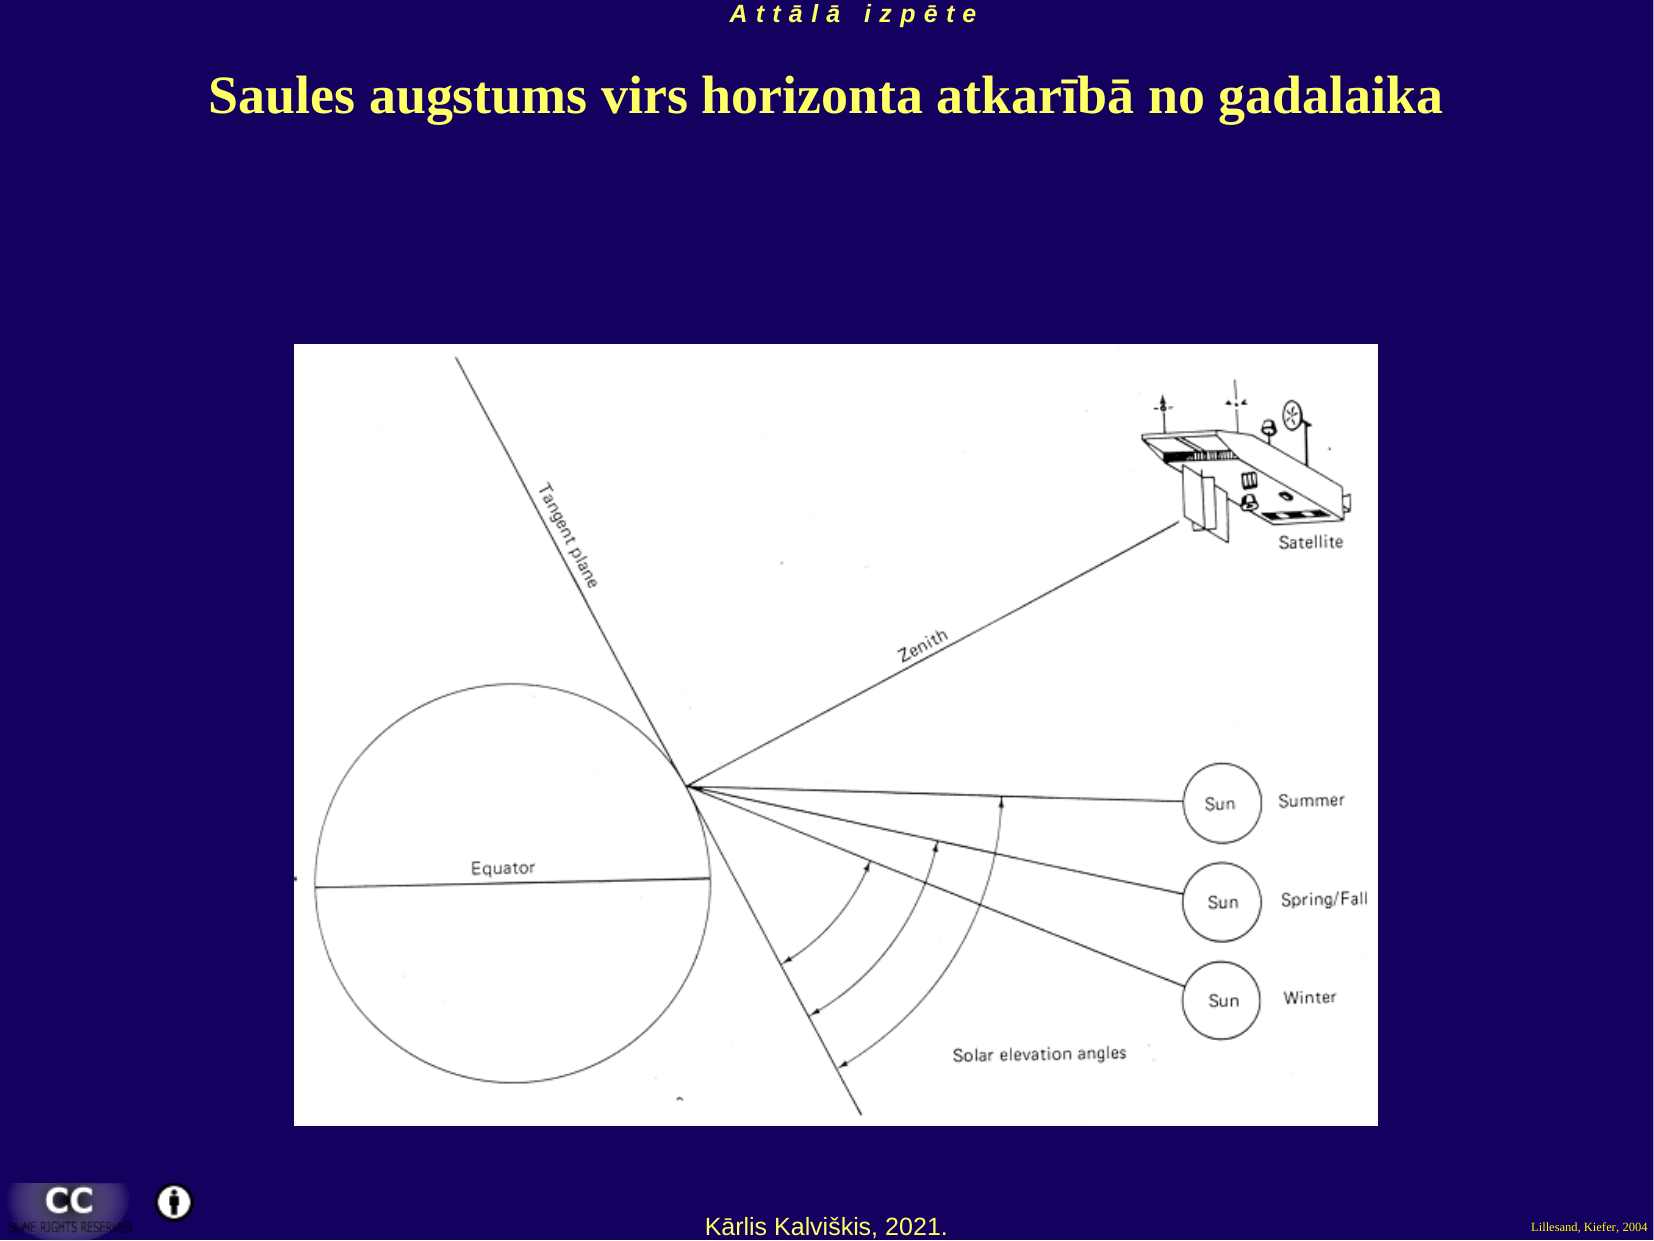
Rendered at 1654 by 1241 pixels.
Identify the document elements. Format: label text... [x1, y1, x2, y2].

title Saules augstums virs horizonta atkarībā no gadalaika [120, 65, 1533, 334]
text_box Lillesand, Kiefer, 2004 [1521, 1214, 1654, 1241]
picture [294, 344, 1378, 1127]
picture [0, 1183, 141, 1241]
picture [155, 1183, 194, 1222]
